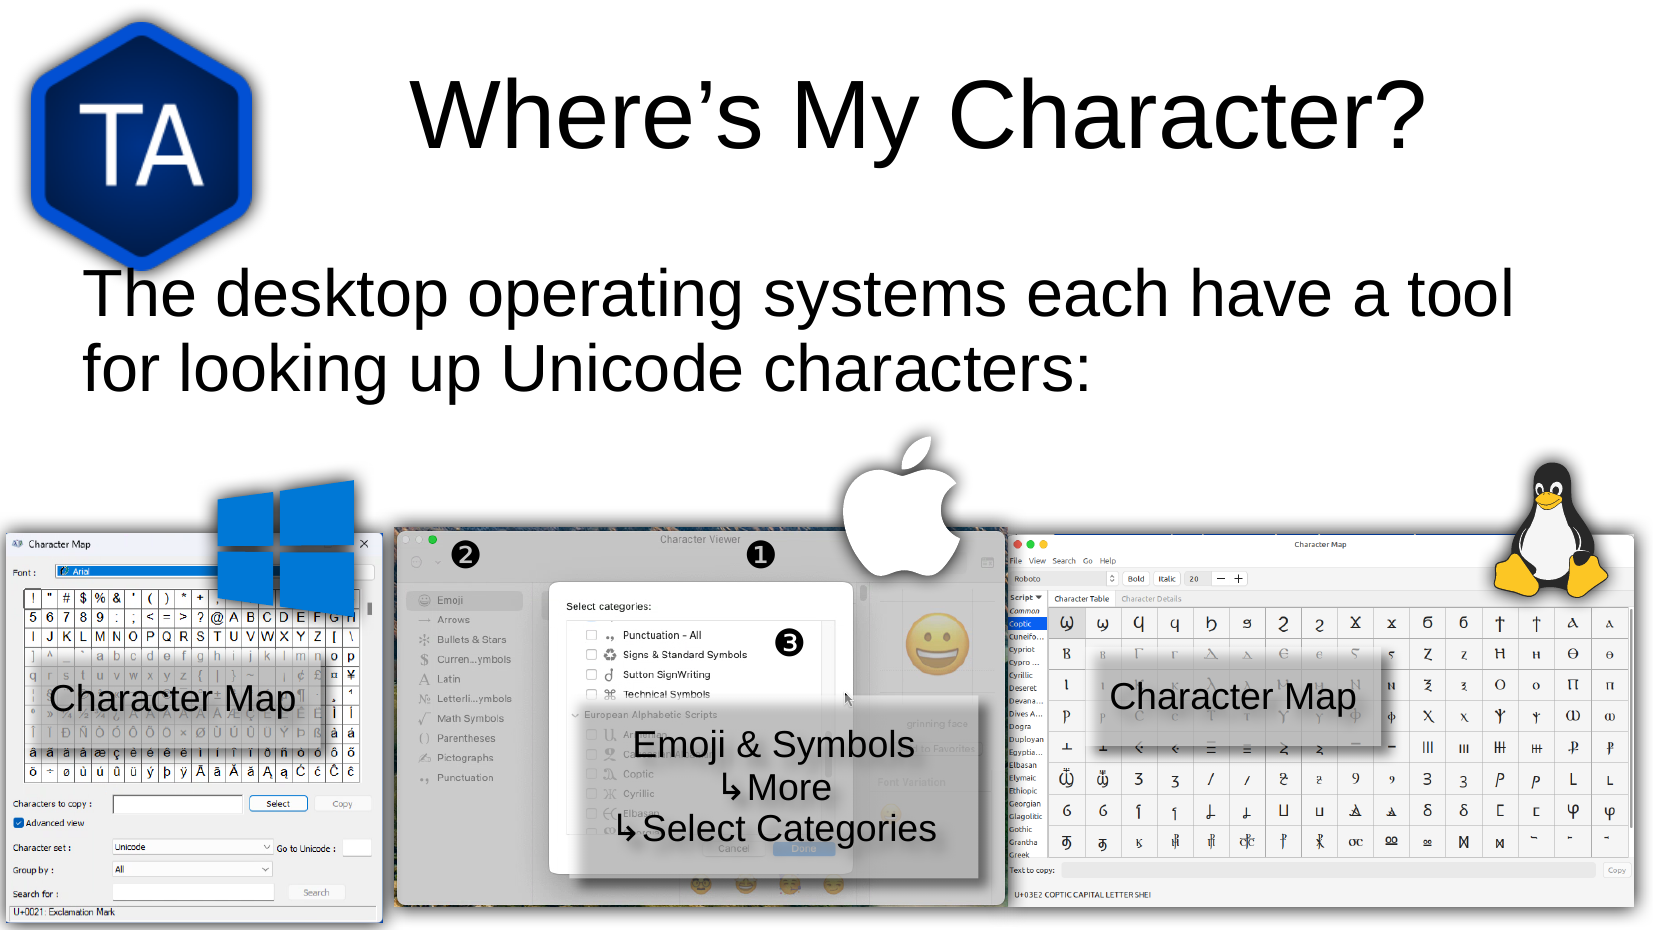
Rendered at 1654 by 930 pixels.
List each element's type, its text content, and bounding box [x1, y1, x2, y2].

list The desktop operating systems each have a tool for looking up Unicode characters: [82, 255, 1571, 517]
text_box Emoji & Symbols ↳More ↳Select Categories [569, 695, 979, 879]
picture [31, 22, 252, 271]
text_box Character Map [1085, 647, 1382, 746]
text_box ❶ [729, 527, 802, 585]
text_box ❸ [758, 615, 822, 673]
picture [394, 436, 1634, 907]
picture [6, 479, 383, 923]
text_box Character Map [24, 649, 321, 749]
title Where’s My Character? [268, 37, 1571, 193]
text_box ❷ [434, 527, 507, 585]
